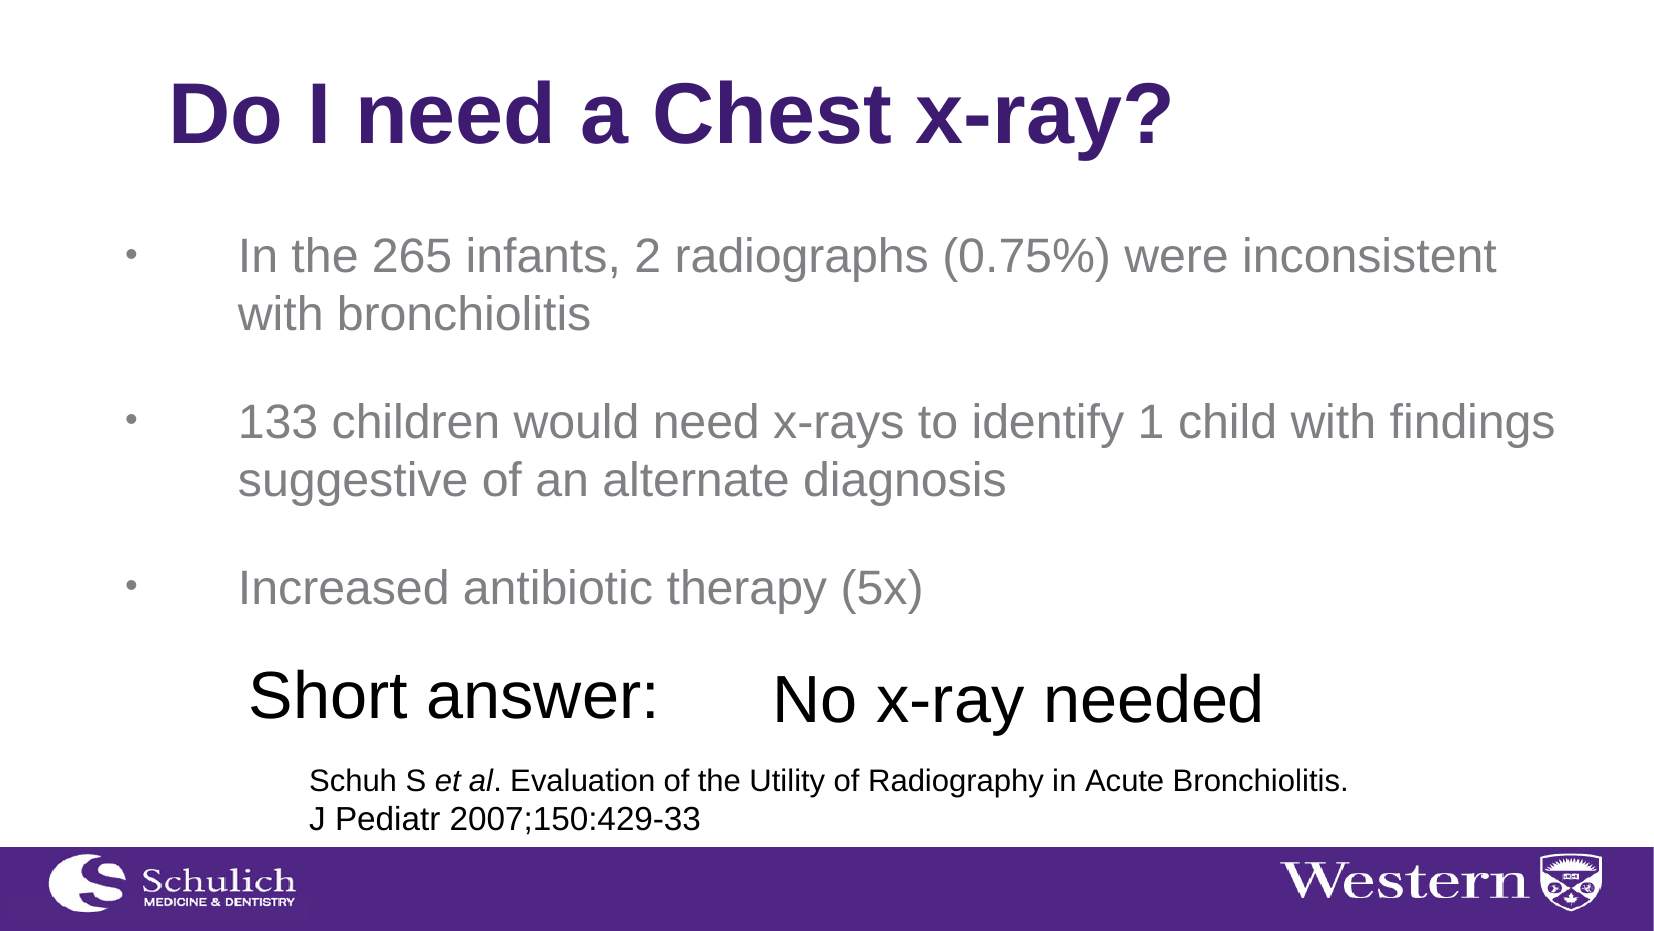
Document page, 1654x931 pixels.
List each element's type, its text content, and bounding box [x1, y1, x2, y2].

list In the 265 infants, 2 radiographs (0.75%) were inconsistent with bronchiolitis 133 children would need x-rays to identify 1 child with findings suggestive of an alternate diagnosis Increased antibiotic therapy (5x) [110, 217, 1605, 714]
text_box Short answer: [234, 644, 758, 740]
text_box Schuh S et al. Evaluation of the Utility of Radiography in Acute Bronchiolitis. J Pediatr 2007;150:429-33 [294, 752, 1373, 846]
picture [0, 0, 1654, 931]
title Do I need a Chest x-ray? [153, 30, 1654, 187]
text_box No x-ray needed [757, 647, 1406, 744]
